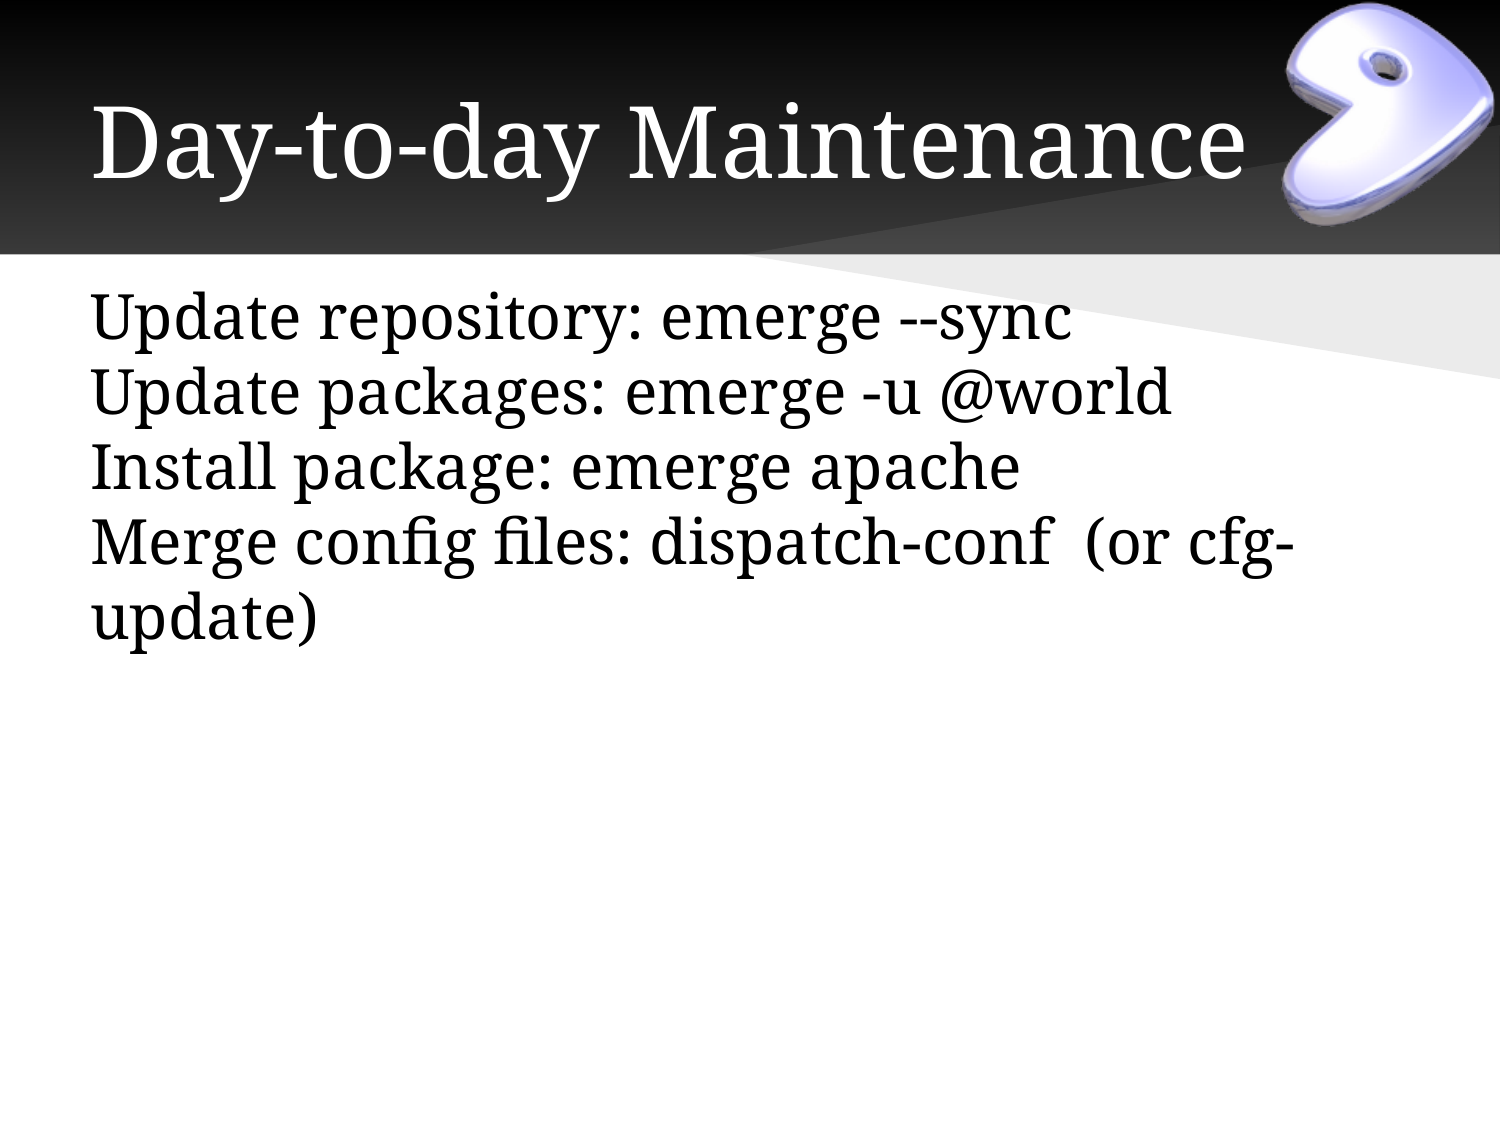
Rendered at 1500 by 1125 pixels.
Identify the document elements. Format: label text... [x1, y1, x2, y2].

title Day-to-day Maintenance [75, 45, 1425, 233]
picture [1271, 0, 1500, 233]
list Update repository: emerge --sync Update packages: emerge -u @world Install package: emerge apache Merge config files: dispatch-conf (or cfg-update) [75, 262, 1425, 1078]
